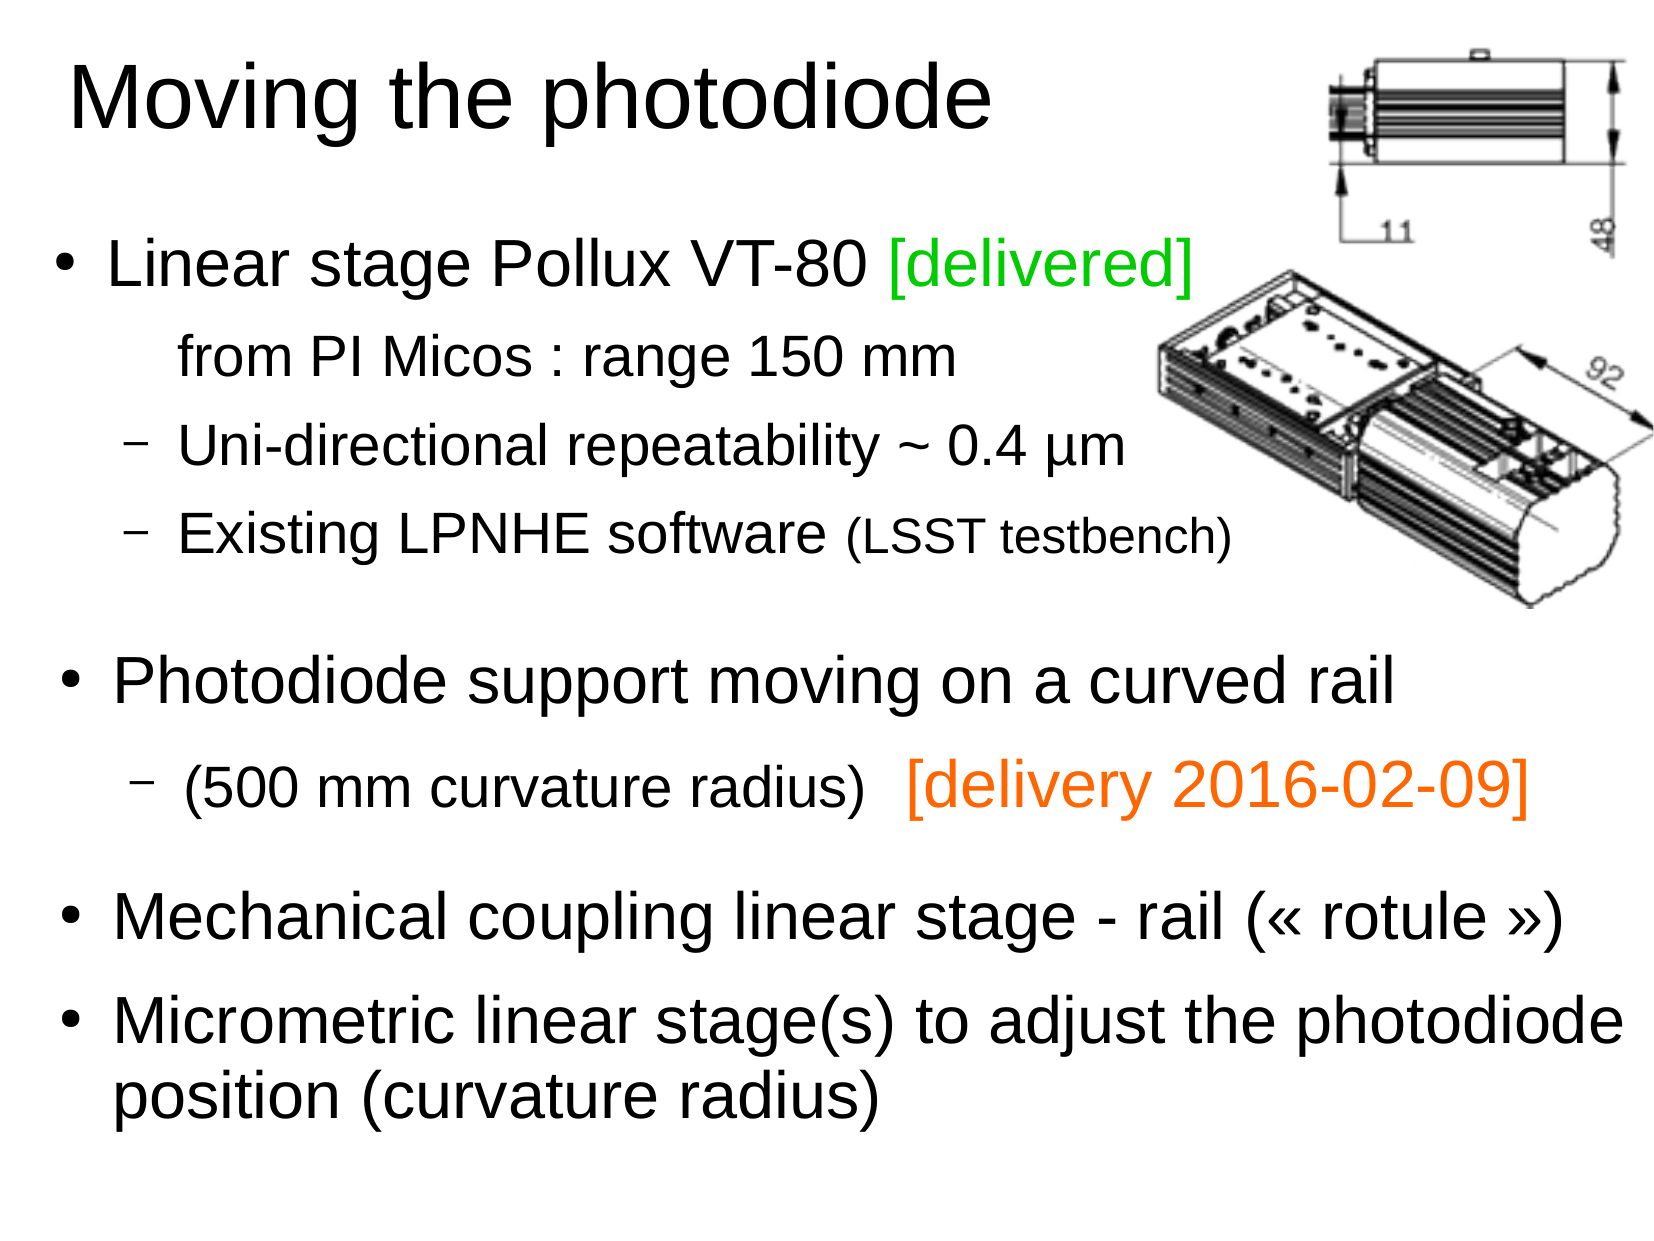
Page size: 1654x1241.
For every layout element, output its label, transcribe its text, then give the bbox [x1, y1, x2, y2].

list Linear stage Pollux VT-80 [delivered] from PI Micos : range 150 mm Uni-directional repeatability ~ 0.4 µm Existing LPNHE software (LSST testbench) [35, 225, 1524, 945]
picture [1153, 27, 1654, 609]
title Moving the photodiode [0, 0, 1276, 201]
text_box Photodiode support moving on a curved rail (500 mm curvature radius) [delivery 2016-02-09] [41, 642, 1654, 878]
text_box Mechanical coupling linear stage - rail (« rotule ») Micrometric linear stage(s) to adjust the photodiode position (curvature radius) [41, 878, 1654, 1241]
